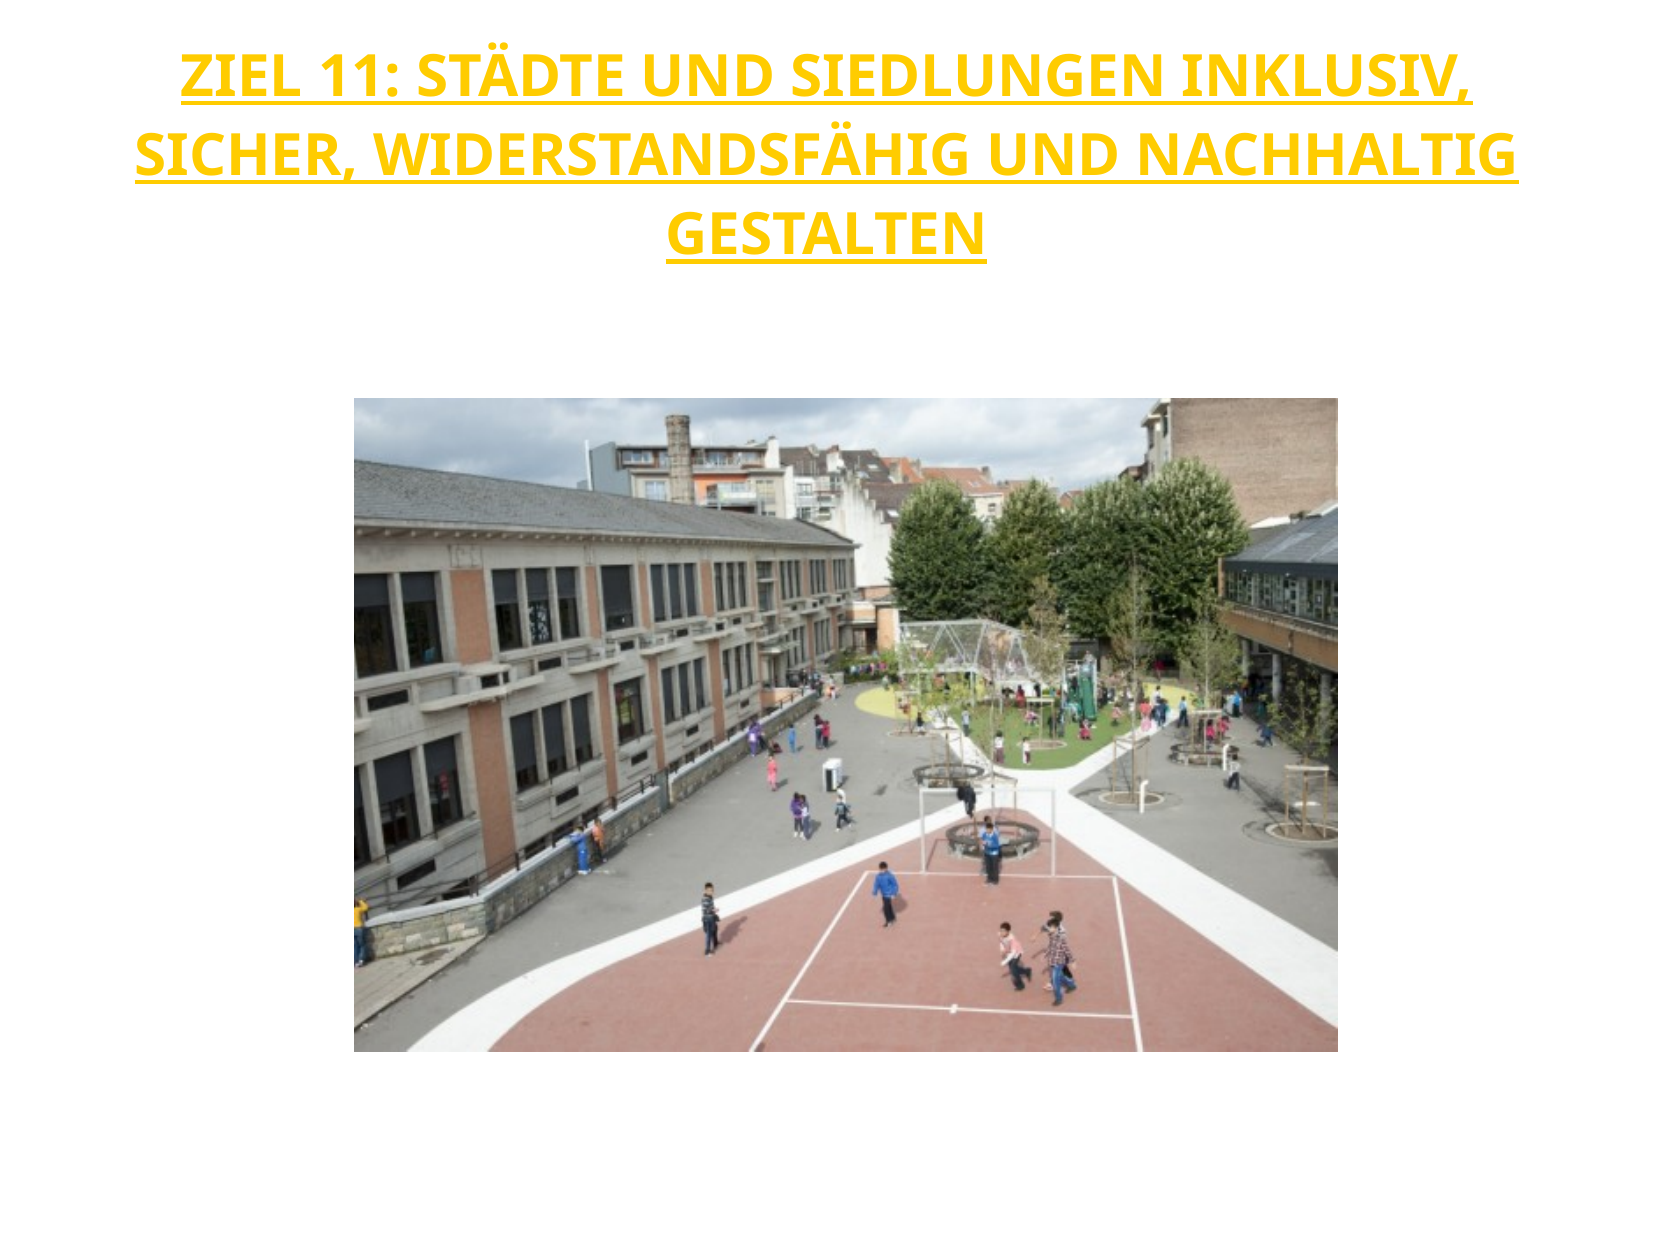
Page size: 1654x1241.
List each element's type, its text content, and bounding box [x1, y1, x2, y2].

picture [354, 398, 1338, 1052]
title ZIEL 11: STÄDTE UND SIEDLUNGEN INKLUSIV, SICHER, WIDERSTANDSFÄHIG UND NACHHALTIG GESTALTEN [82, 49, 1571, 257]
